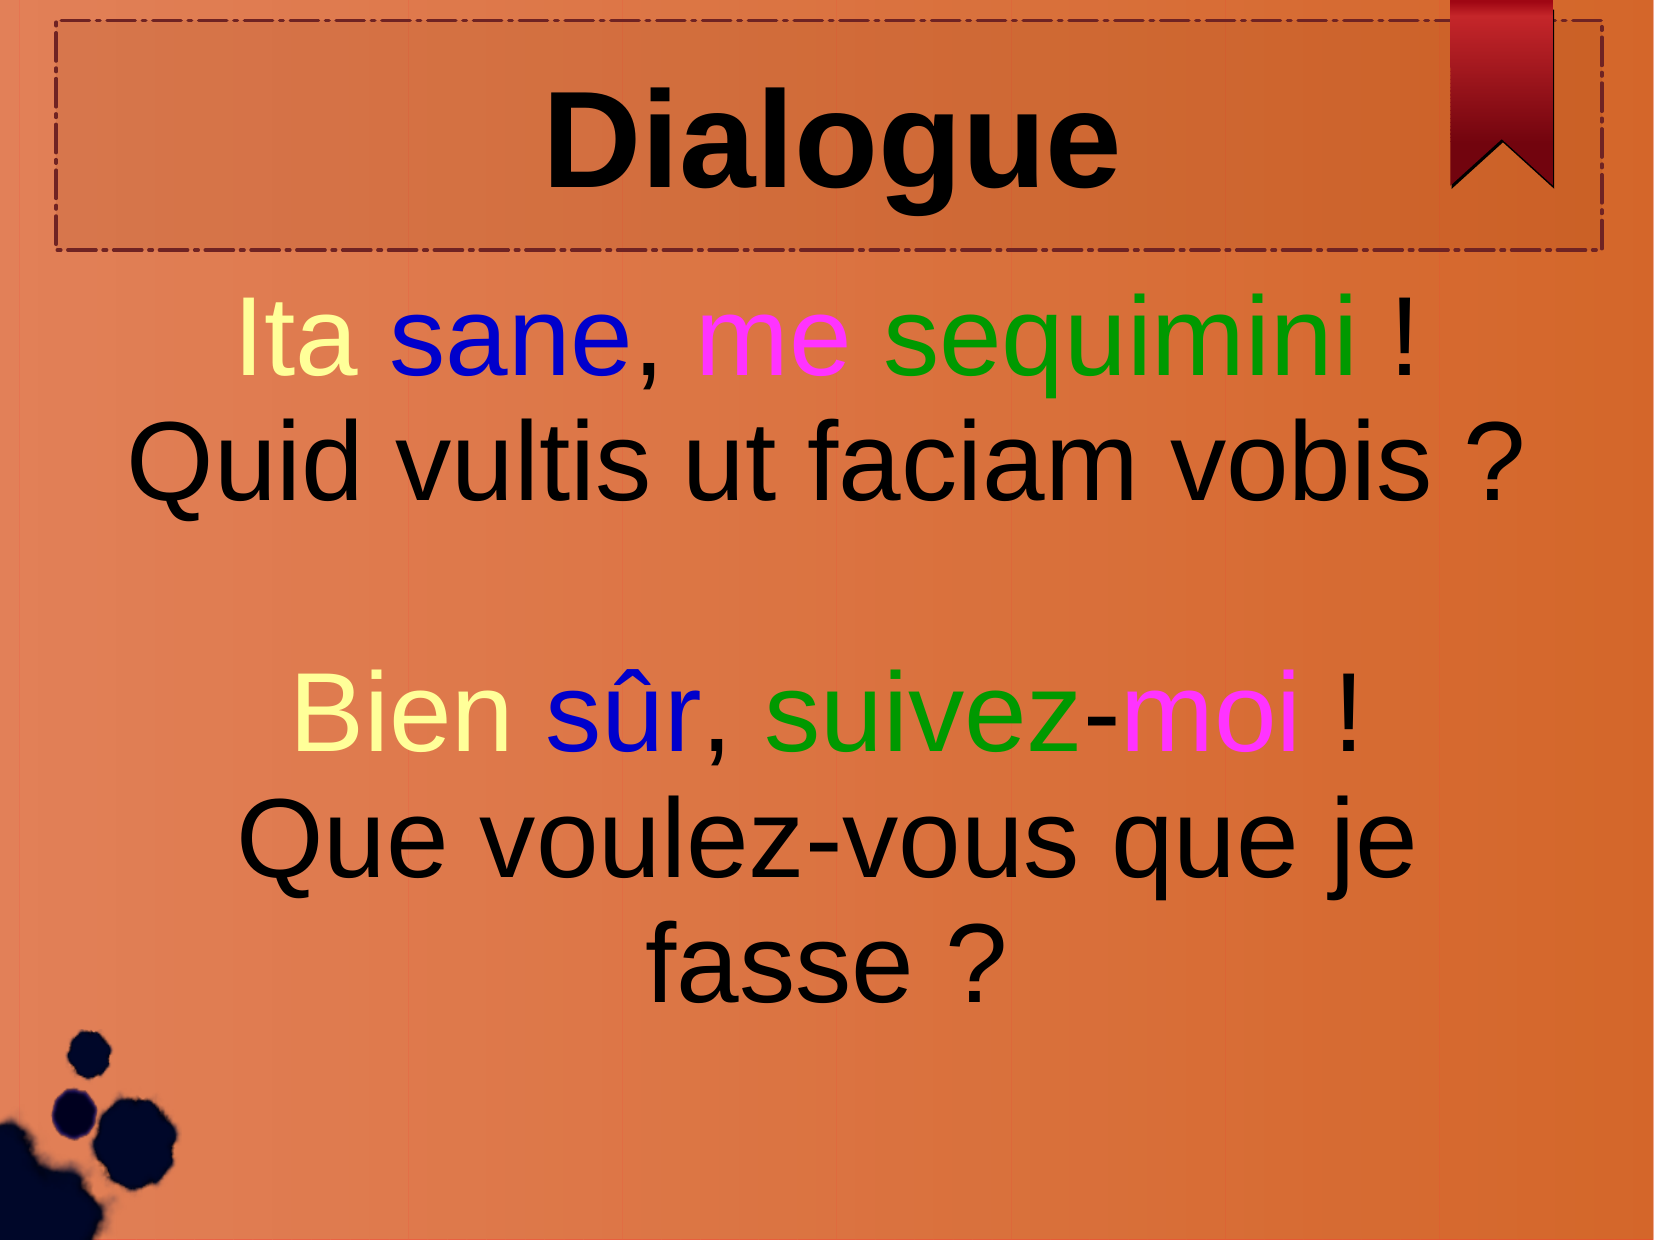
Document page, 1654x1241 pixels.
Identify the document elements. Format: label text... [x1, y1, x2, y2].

text_box Ita sane, me sequimini ! Quid vultis ut faciam vobis ? Bien sûr, suivez-moi ! Que voulez-vous que je fasse ? [82, 273, 1571, 1027]
title Dialogue [59, 23, 1607, 257]
